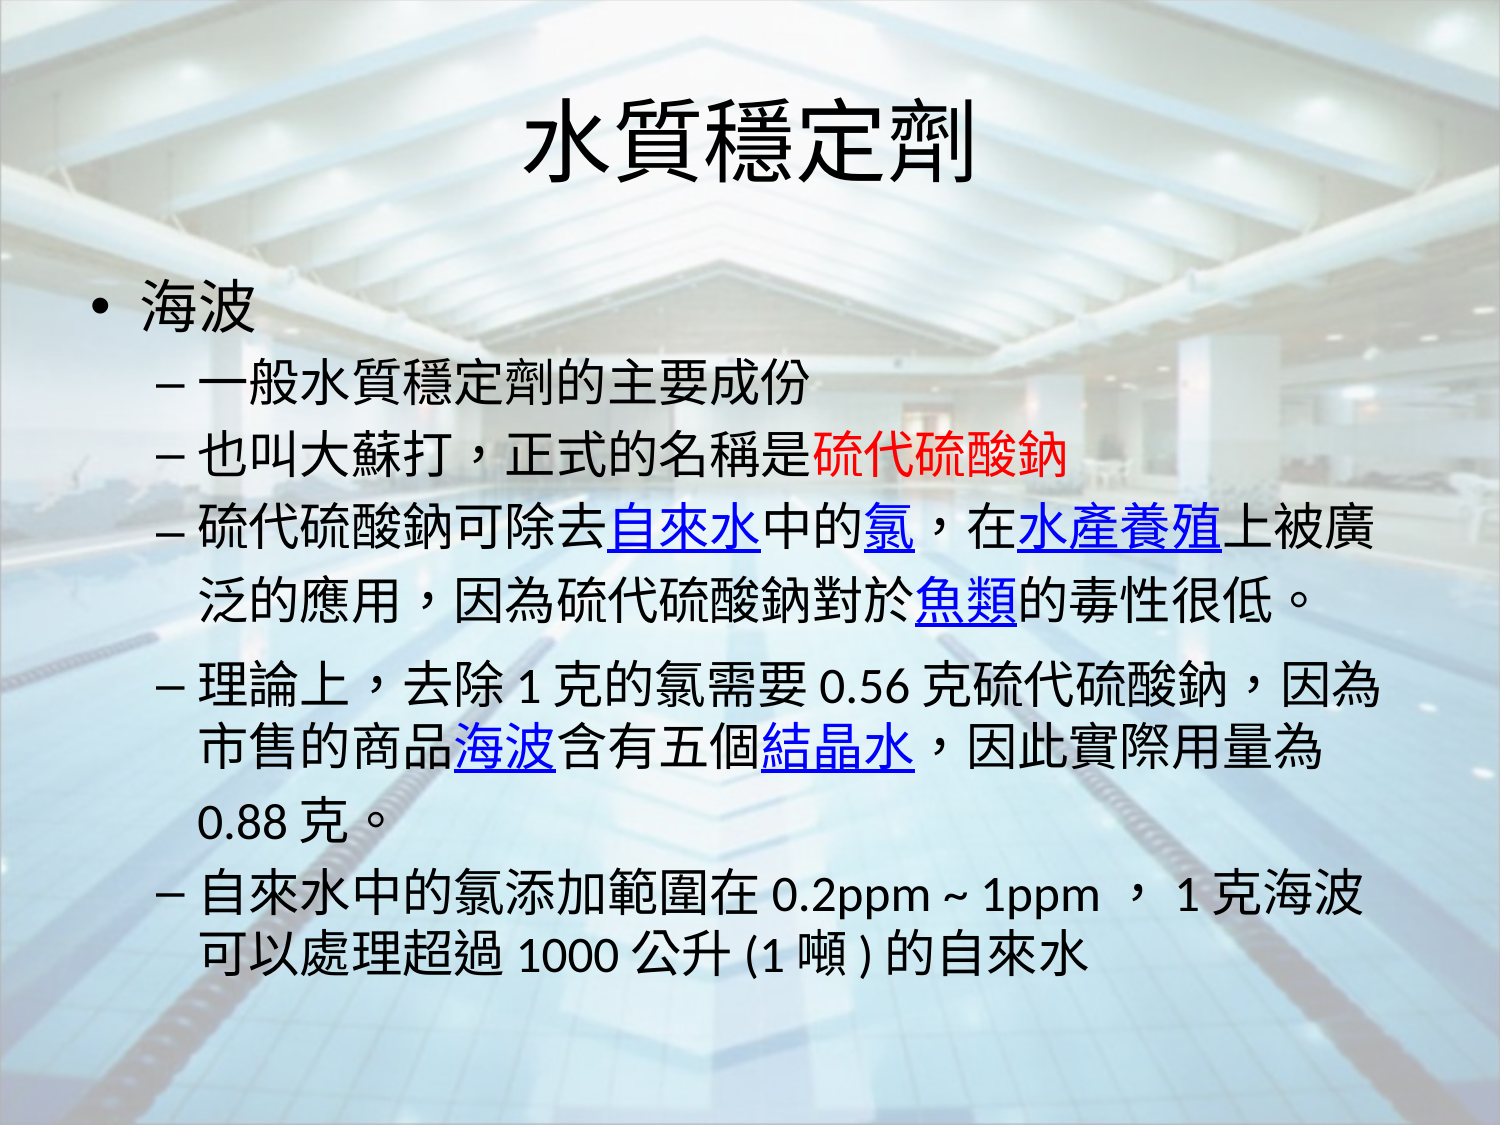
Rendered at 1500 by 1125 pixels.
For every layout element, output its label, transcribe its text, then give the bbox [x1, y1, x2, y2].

list 海波 一般水質穩定劑的主要成份 也叫大蘇打，正式的名稱是硫代硫酸鈉 硫代硫酸鈉可除去自來水中的氯，在水產養殖上被廣泛的應用，因為硫代硫酸鈉對於魚類的毒性很低。 理論上，去除1克的氯需要0.56克硫代硫酸鈉，因為市售的商品海波含有五個結晶水，因此實際用量為0.88克。 自來水中的氯添加範圍在0.2ppm ~ 1ppm，1克海波可以處理超過1000公升(1噸)的自來水 [75, 262, 1425, 1005]
title 水質穩定劑 [75, 45, 1425, 233]
